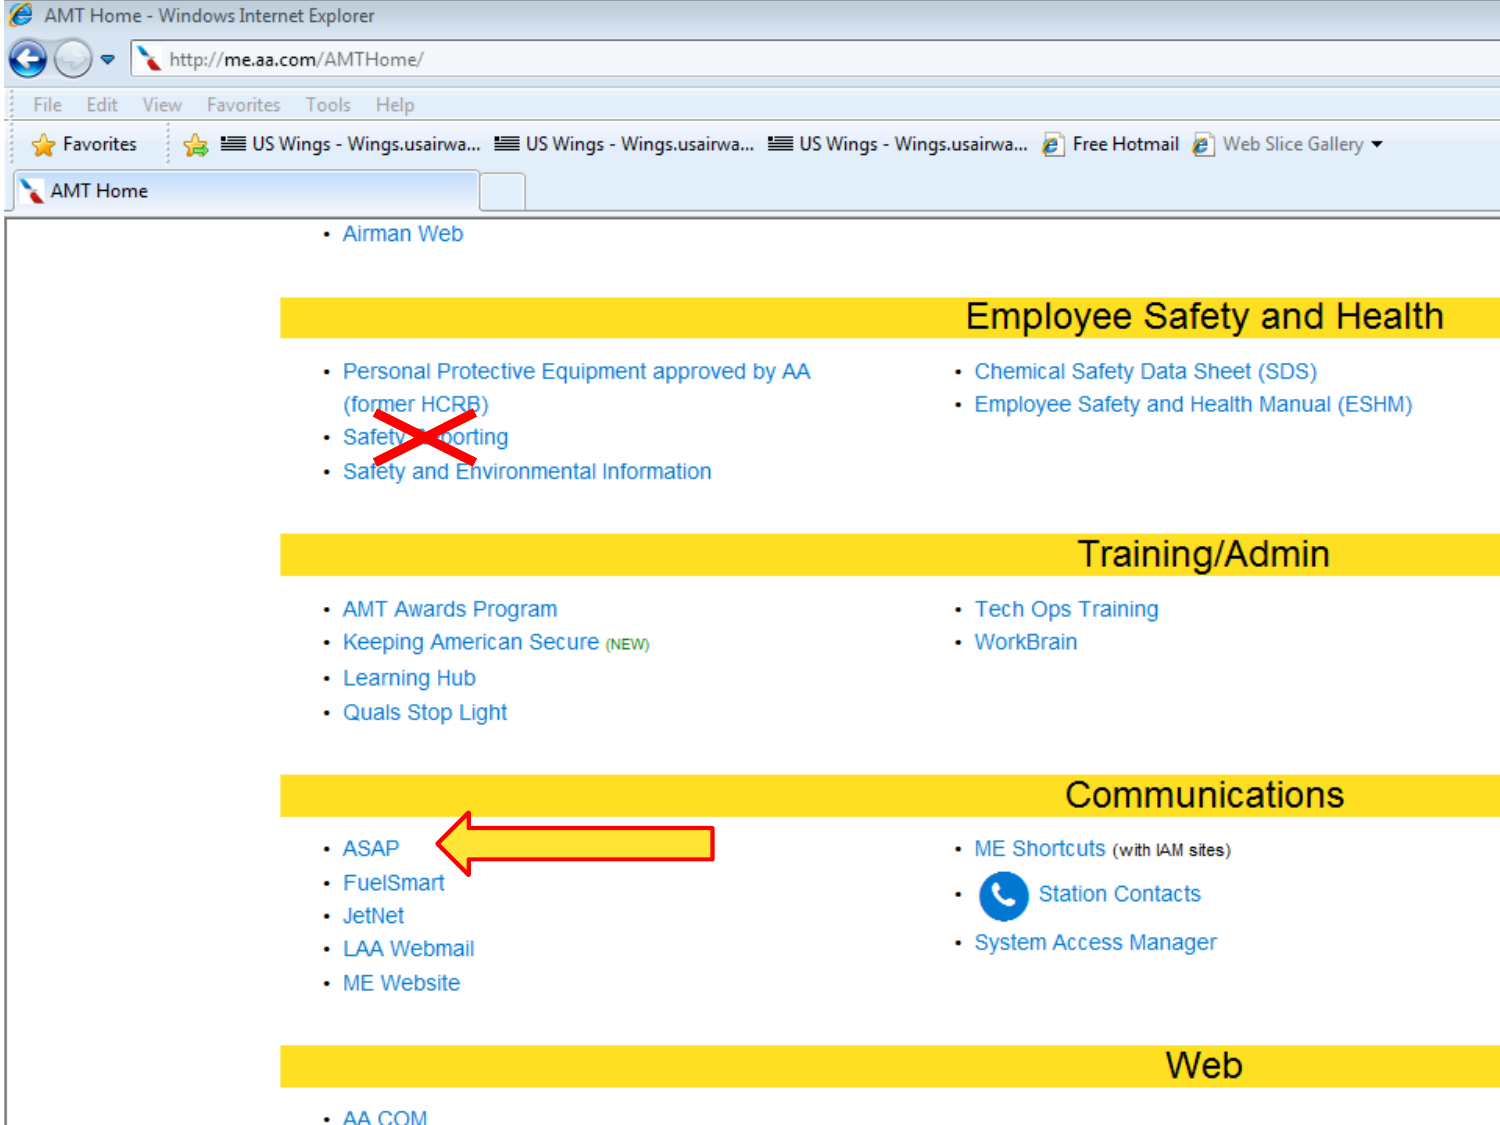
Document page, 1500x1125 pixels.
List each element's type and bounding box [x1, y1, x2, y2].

picture [4, 0, 1500, 1125]
text_box [437, 812, 713, 876]
